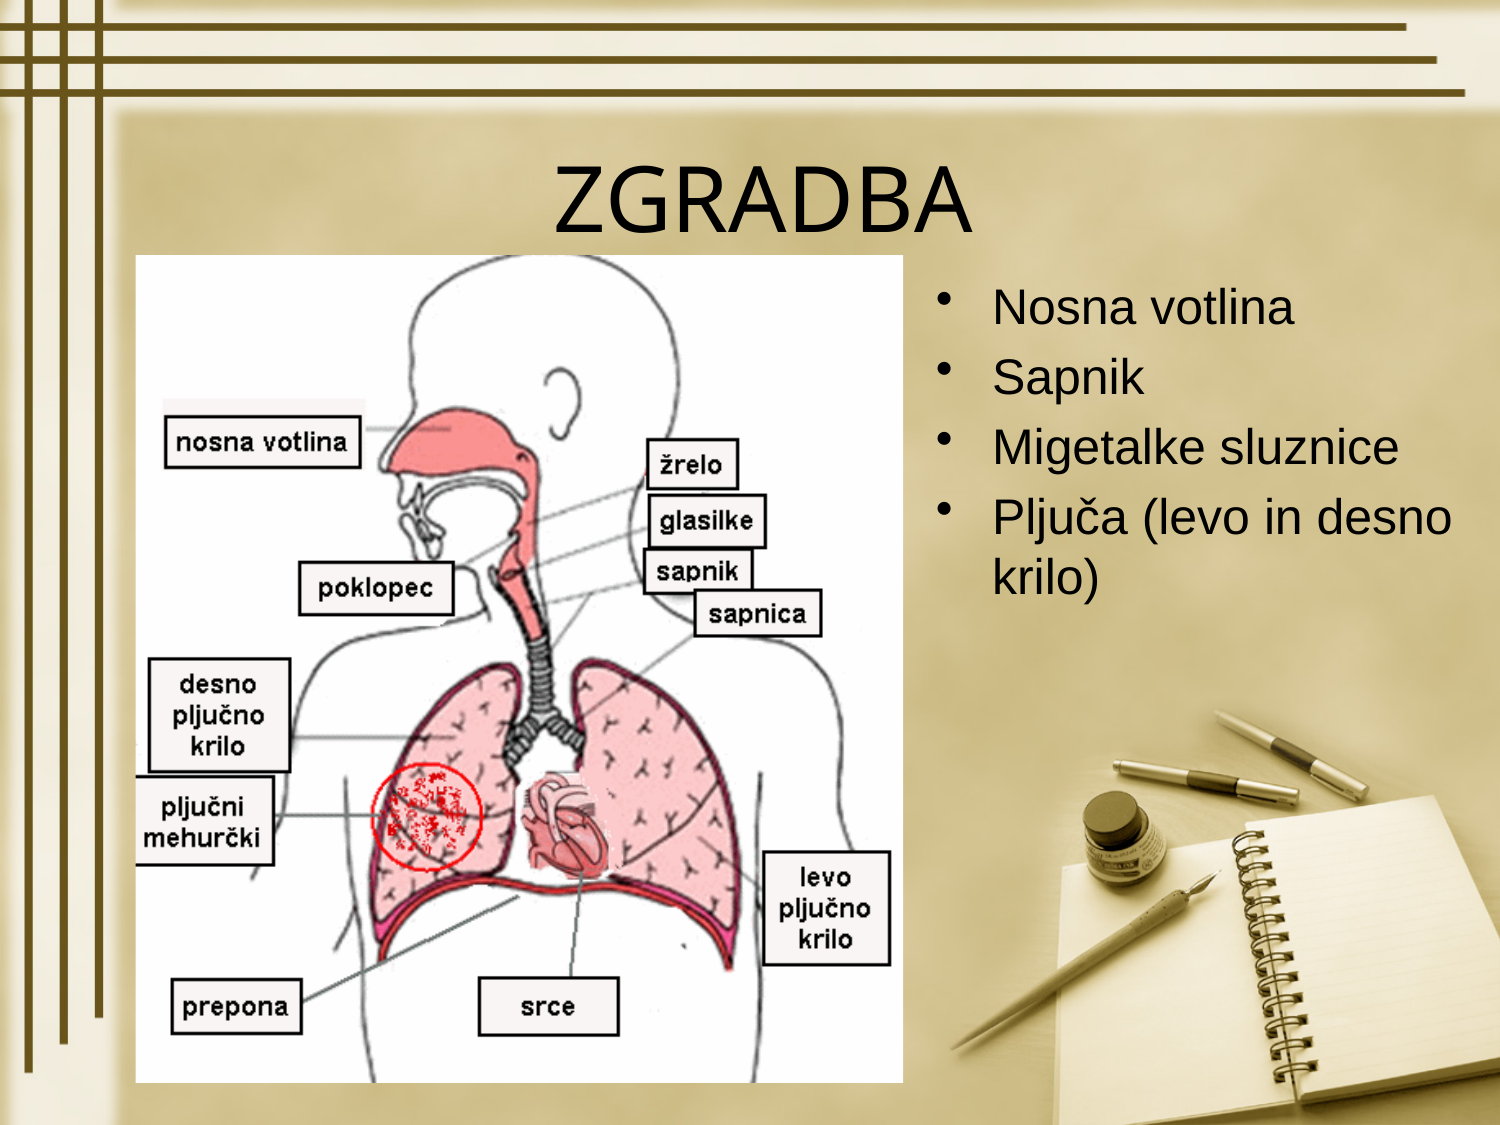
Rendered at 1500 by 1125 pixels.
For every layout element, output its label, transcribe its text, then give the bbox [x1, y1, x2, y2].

title ZGRADBA [88, 101, 1439, 290]
picture [0, 0, 1500, 1125]
list Nosna votlina Sapnik Migetalke sluznice Pljuča (levo in desno krilo) [920, 267, 1500, 728]
